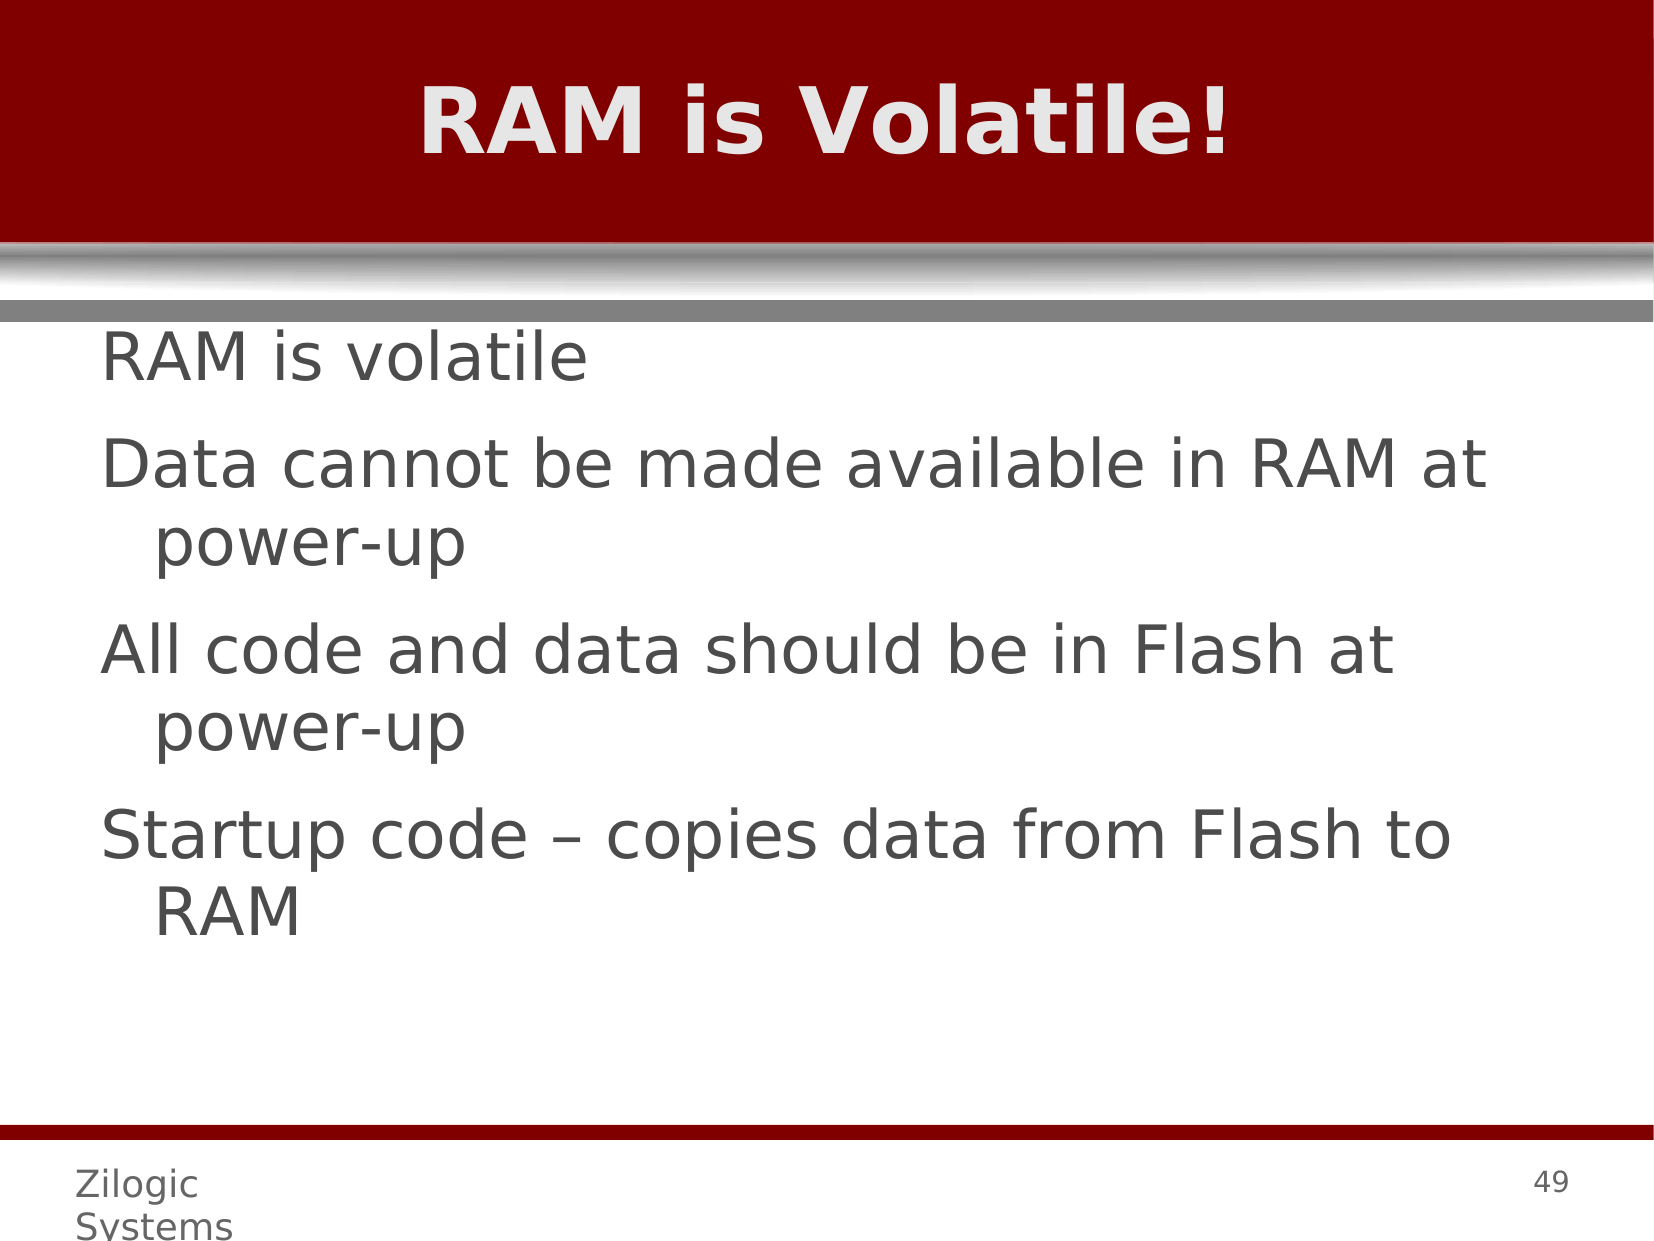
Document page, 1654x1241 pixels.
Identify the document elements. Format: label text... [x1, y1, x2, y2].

list RAM is volatile Data cannot be made available in RAM at power-up All code and data should be in Flash at power-up Startup code – copies data from Flash to RAM [82, 318, 1571, 1094]
title RAM is Volatile! [82, 26, 1571, 218]
